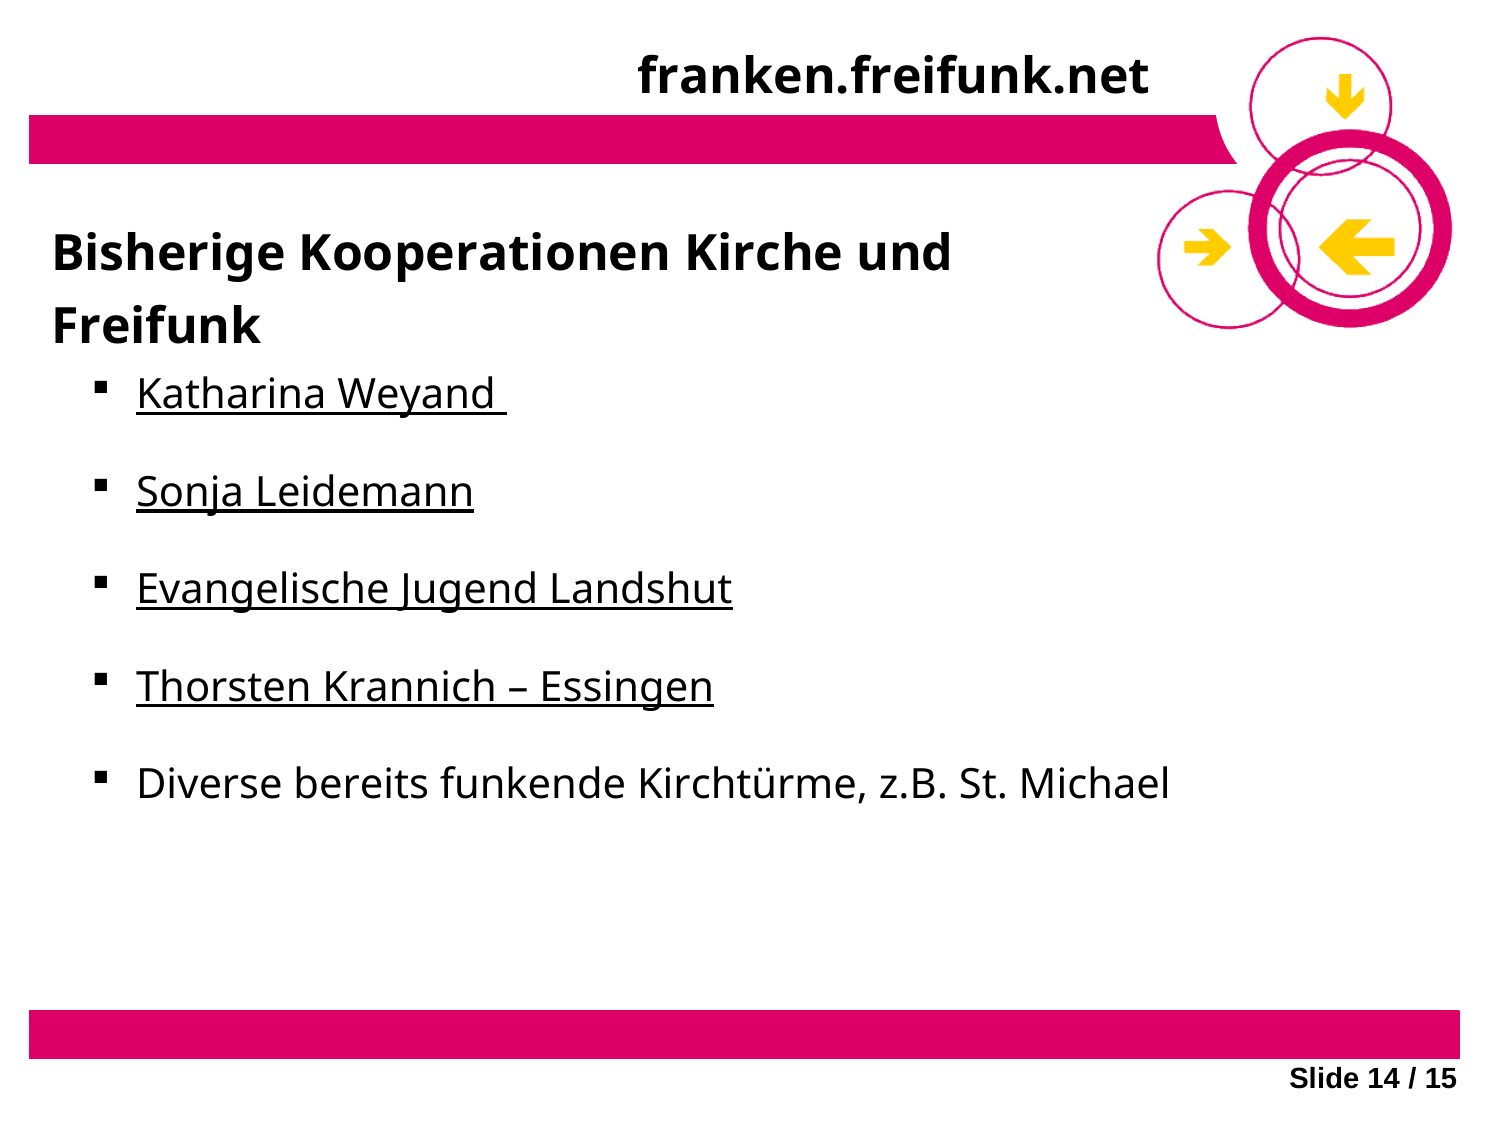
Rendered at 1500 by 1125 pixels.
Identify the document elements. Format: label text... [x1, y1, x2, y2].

text_box Bisherige Kooperationen Kirche und Freifunk [51, 212, 1123, 341]
text_box Katharina Weyand Sonja Leidemann Evangelische Jugend Landshut Thorsten Krannich – Essingen Diverse bereits funkende Kirchtürme, z.B. St. Michael [61, 360, 1418, 1047]
picture [1150, 32, 1461, 332]
